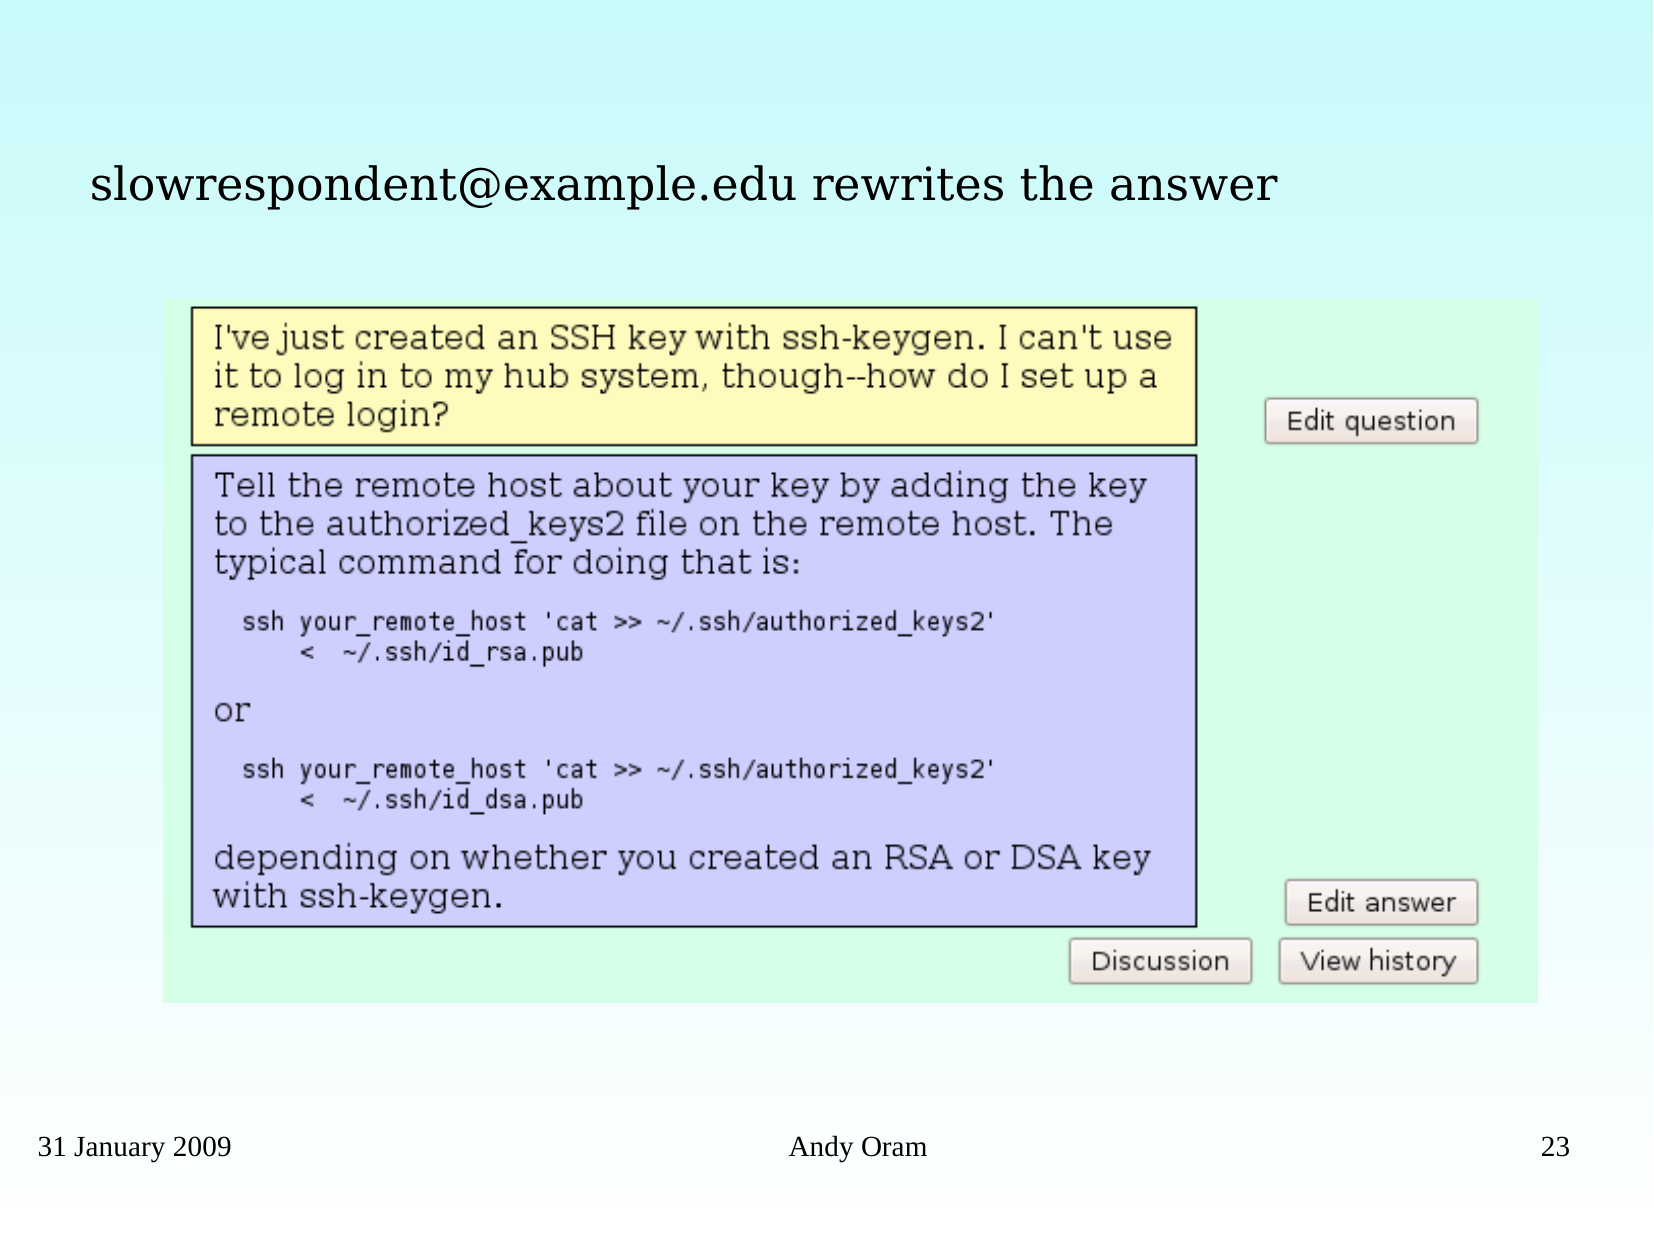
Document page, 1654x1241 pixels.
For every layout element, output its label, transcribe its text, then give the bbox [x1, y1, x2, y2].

picture [163, 299, 1538, 1003]
text_box slowrespondent@example.edu rewrites the answer [75, 150, 1538, 338]
